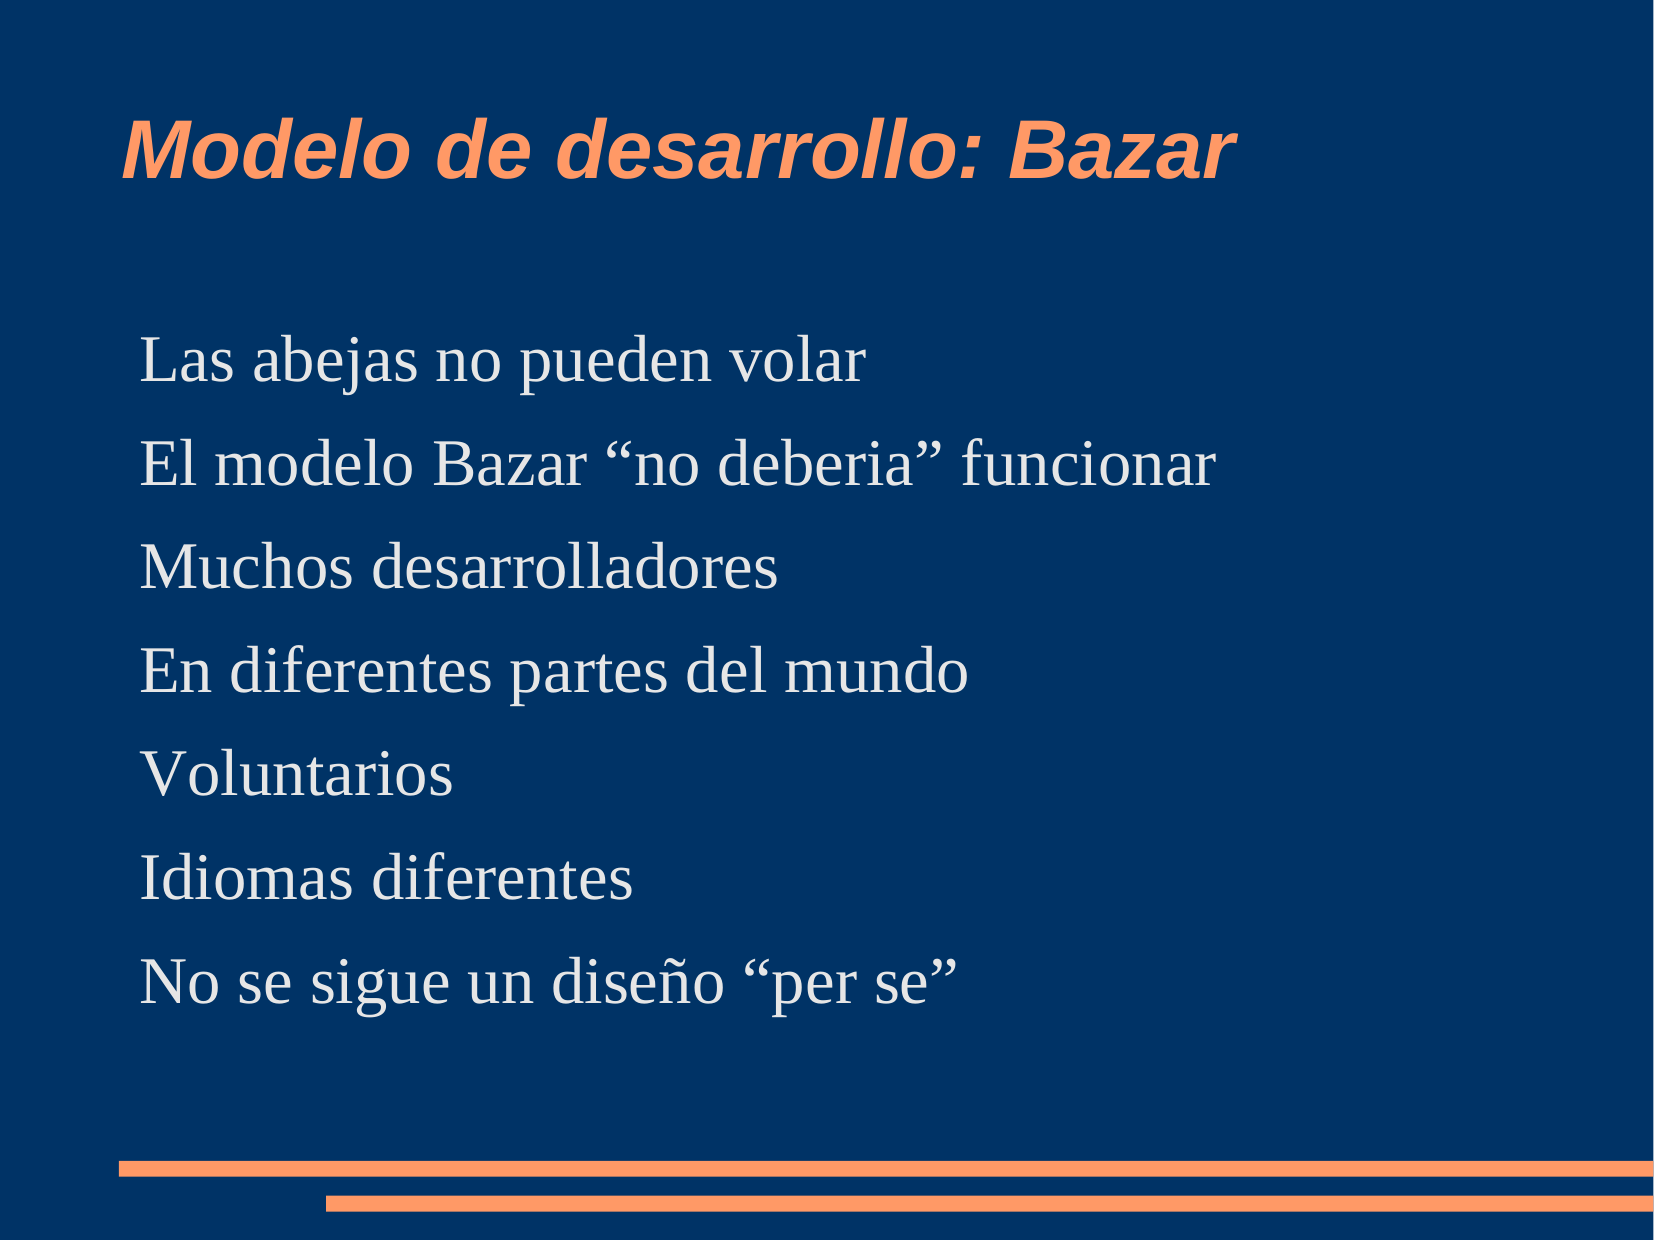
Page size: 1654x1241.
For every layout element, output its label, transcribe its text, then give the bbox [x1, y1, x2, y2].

list Las abejas no pueden volar El modelo Bazar “no deberia” funcionar Muchos desarrolladores En diferentes partes del mundo Voluntarios Idiomas diferentes No se sigue un diseño “per se” [121, 322, 1561, 1118]
title Modelo de desarrollo: Bazar [121, 53, 1534, 246]
